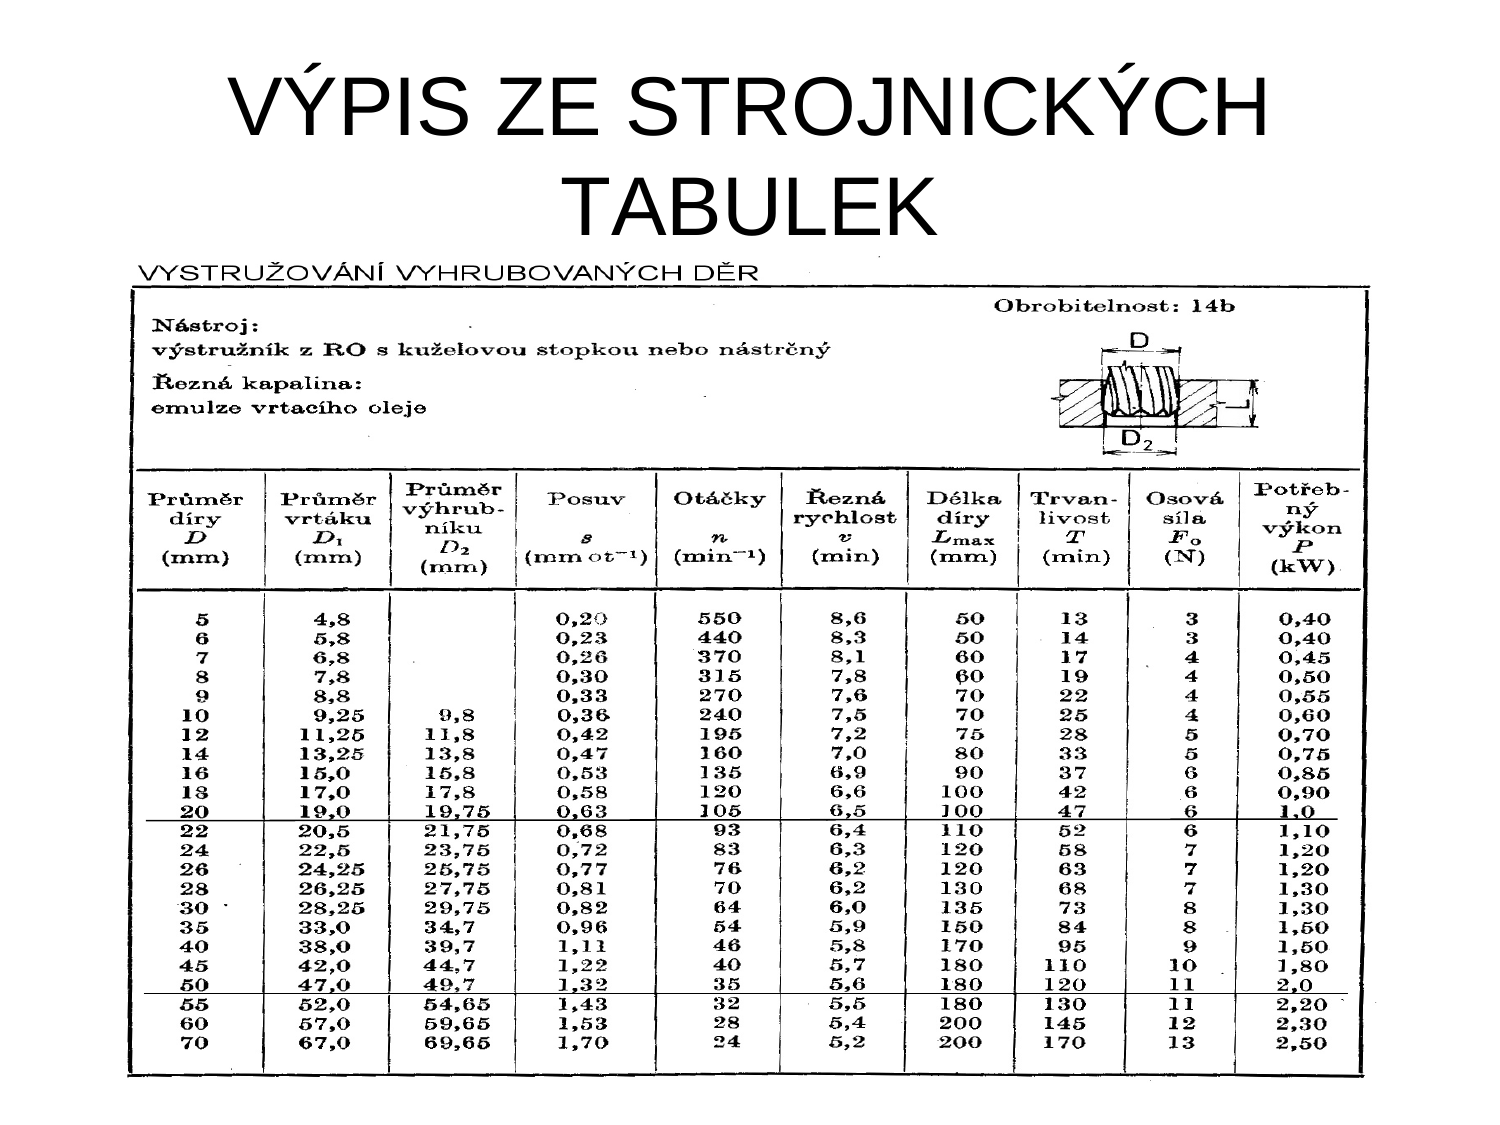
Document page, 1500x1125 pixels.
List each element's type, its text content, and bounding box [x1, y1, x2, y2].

picture [123, 255, 1377, 1083]
title VÝPIS ZE STROJNICKÝCH TABULEK [75, 45, 1426, 233]
